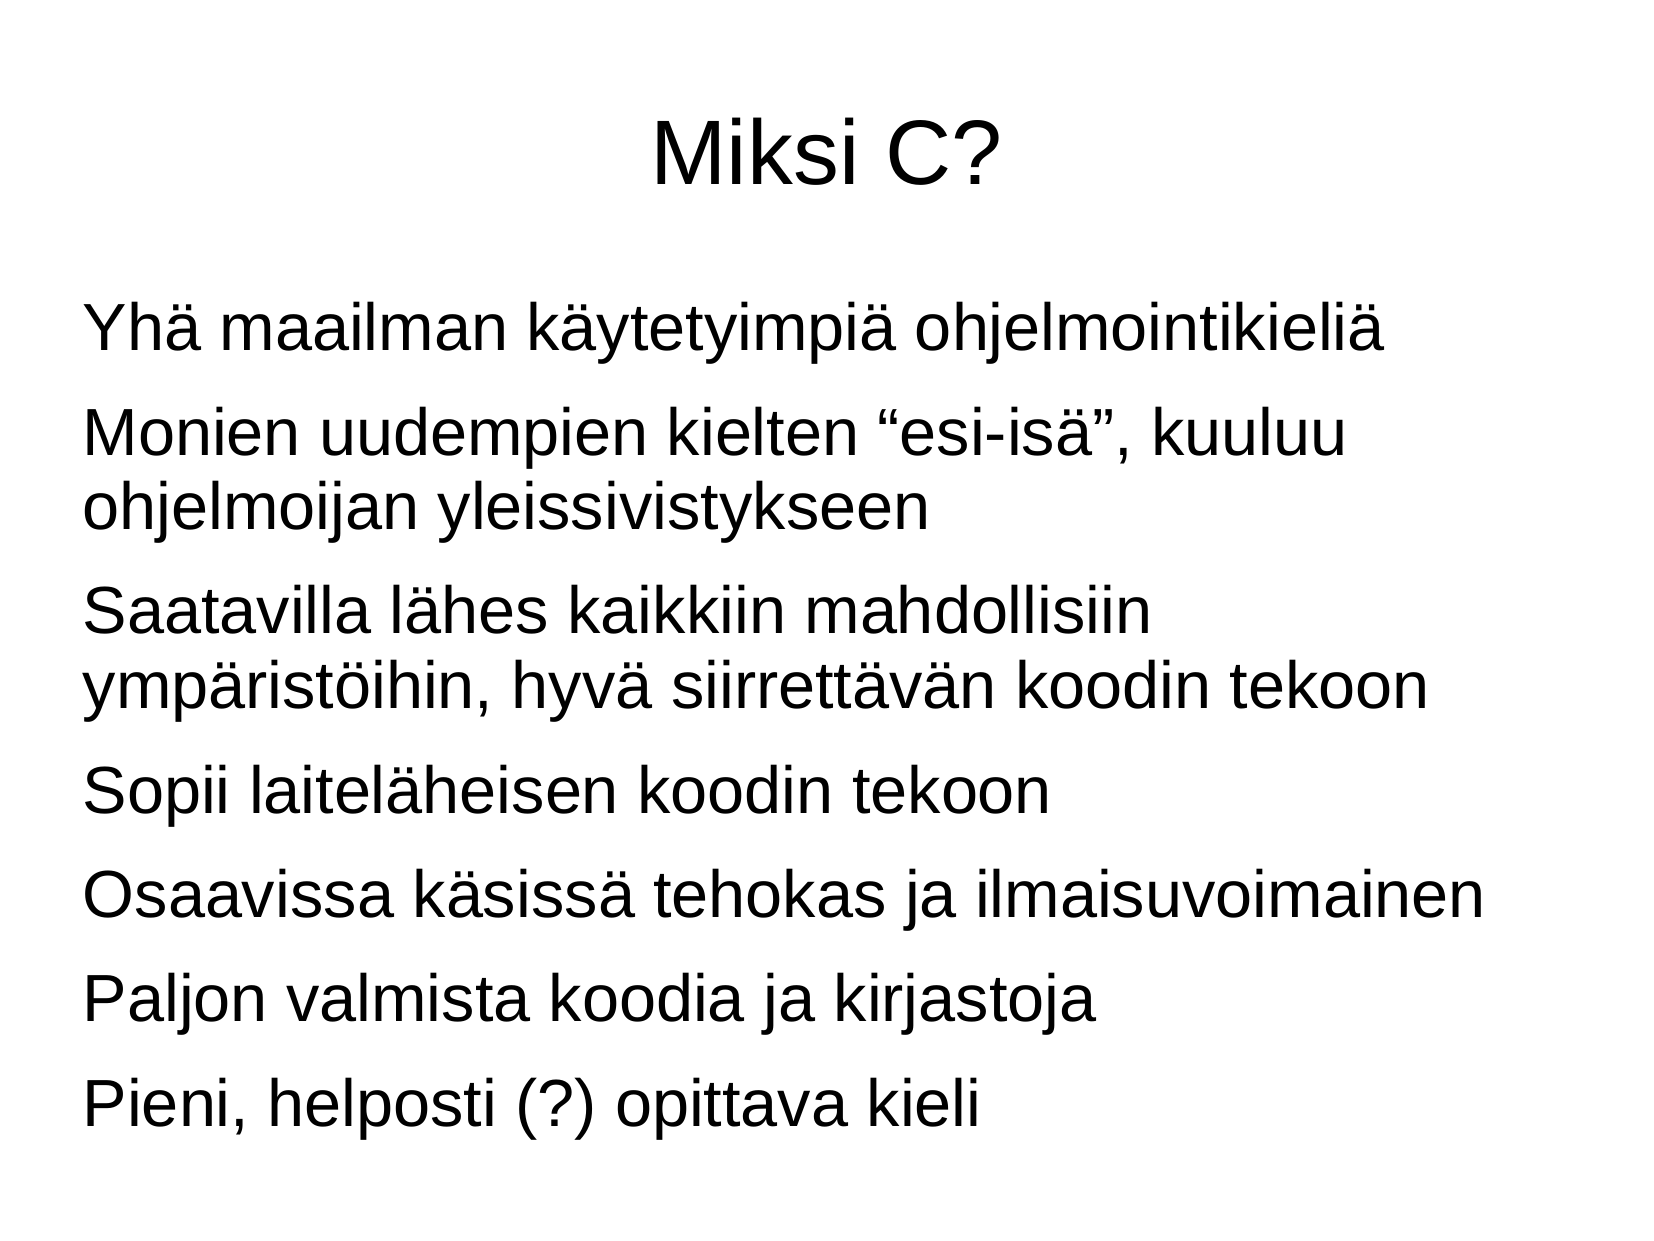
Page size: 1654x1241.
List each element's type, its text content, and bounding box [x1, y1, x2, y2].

list Yhä maailman käytetyimpiä ohjelmointikieliä Monien uudempien kielten “esi-isä”, kuuluu ohjelmoijan yleissivistykseen Saatavilla lähes kaikkiin mahdollisiin ympäristöihin, hyvä siirrettävän koodin tekoon Sopii laiteläheisen koodin tekoon Osaavissa käsissä tehokas ja ilmaisuvoimainen Paljon valmista koodia ja kirjastoja Pieni, helposti (?) opittava kieli [82, 290, 1571, 1141]
title Miksi C? [82, 56, 1571, 250]
